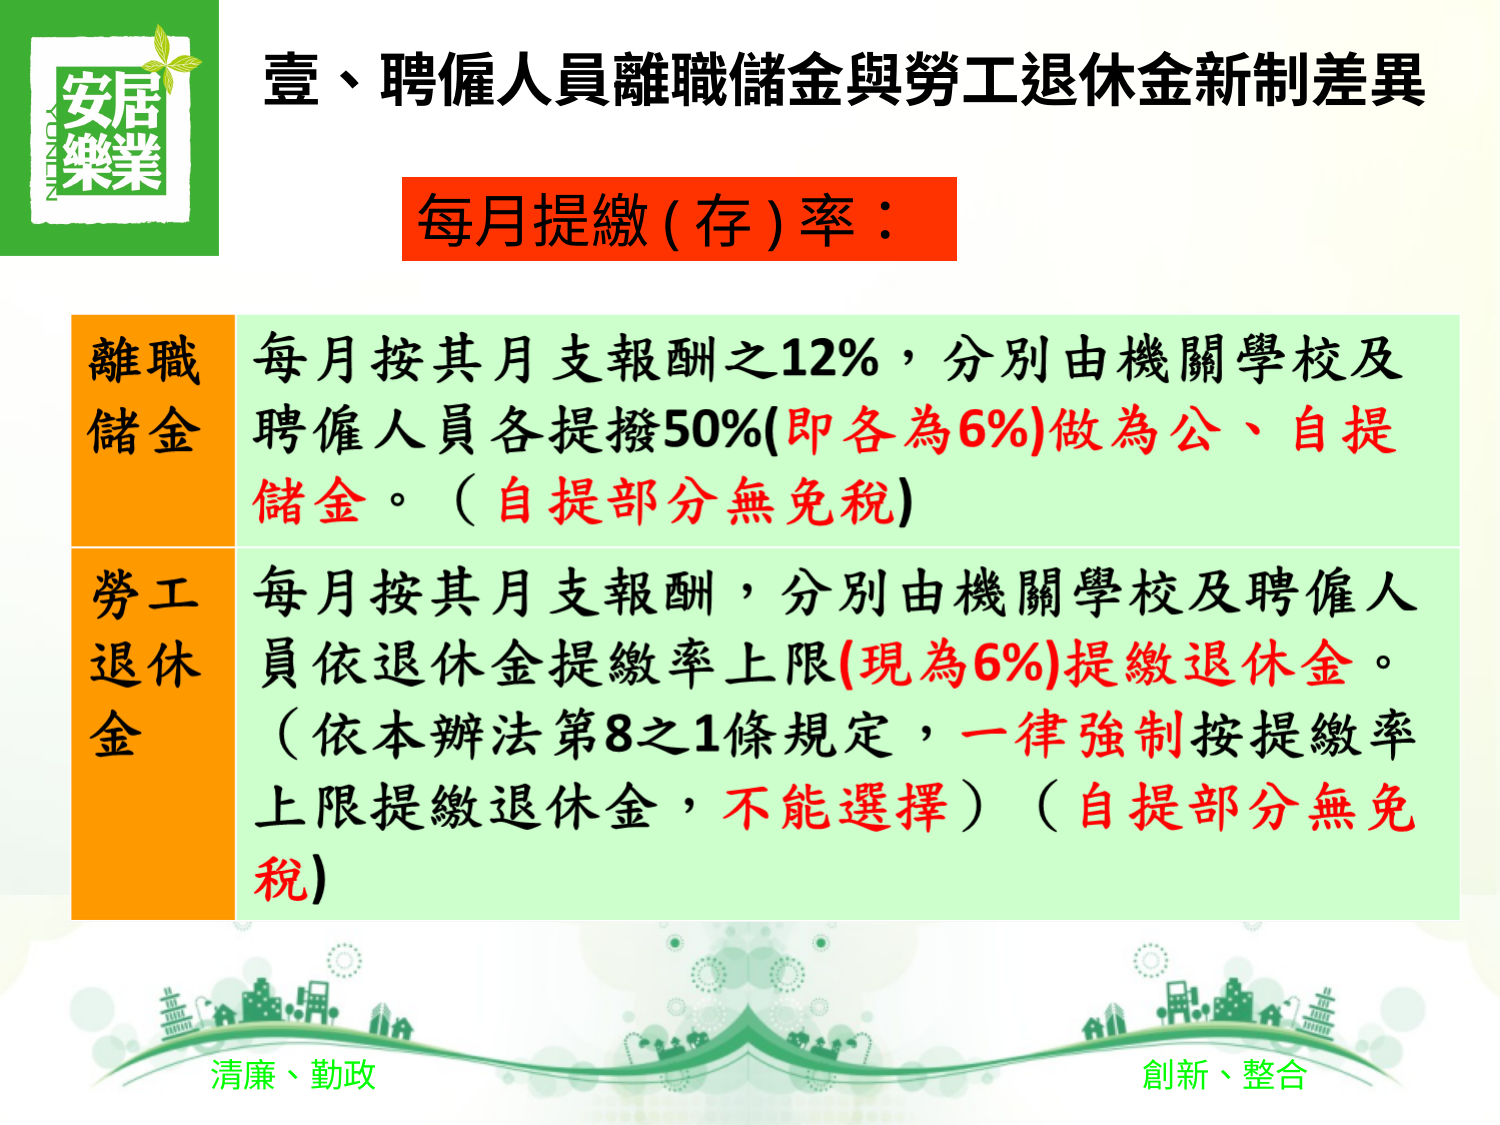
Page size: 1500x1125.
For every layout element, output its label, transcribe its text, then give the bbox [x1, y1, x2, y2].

text_box 壹、聘僱人員離職儲金與勞工退休金新制差異 [248, 35, 1473, 110]
text_box 每月提繳(存)率： [402, 177, 957, 261]
picture [50, 303, 1461, 947]
